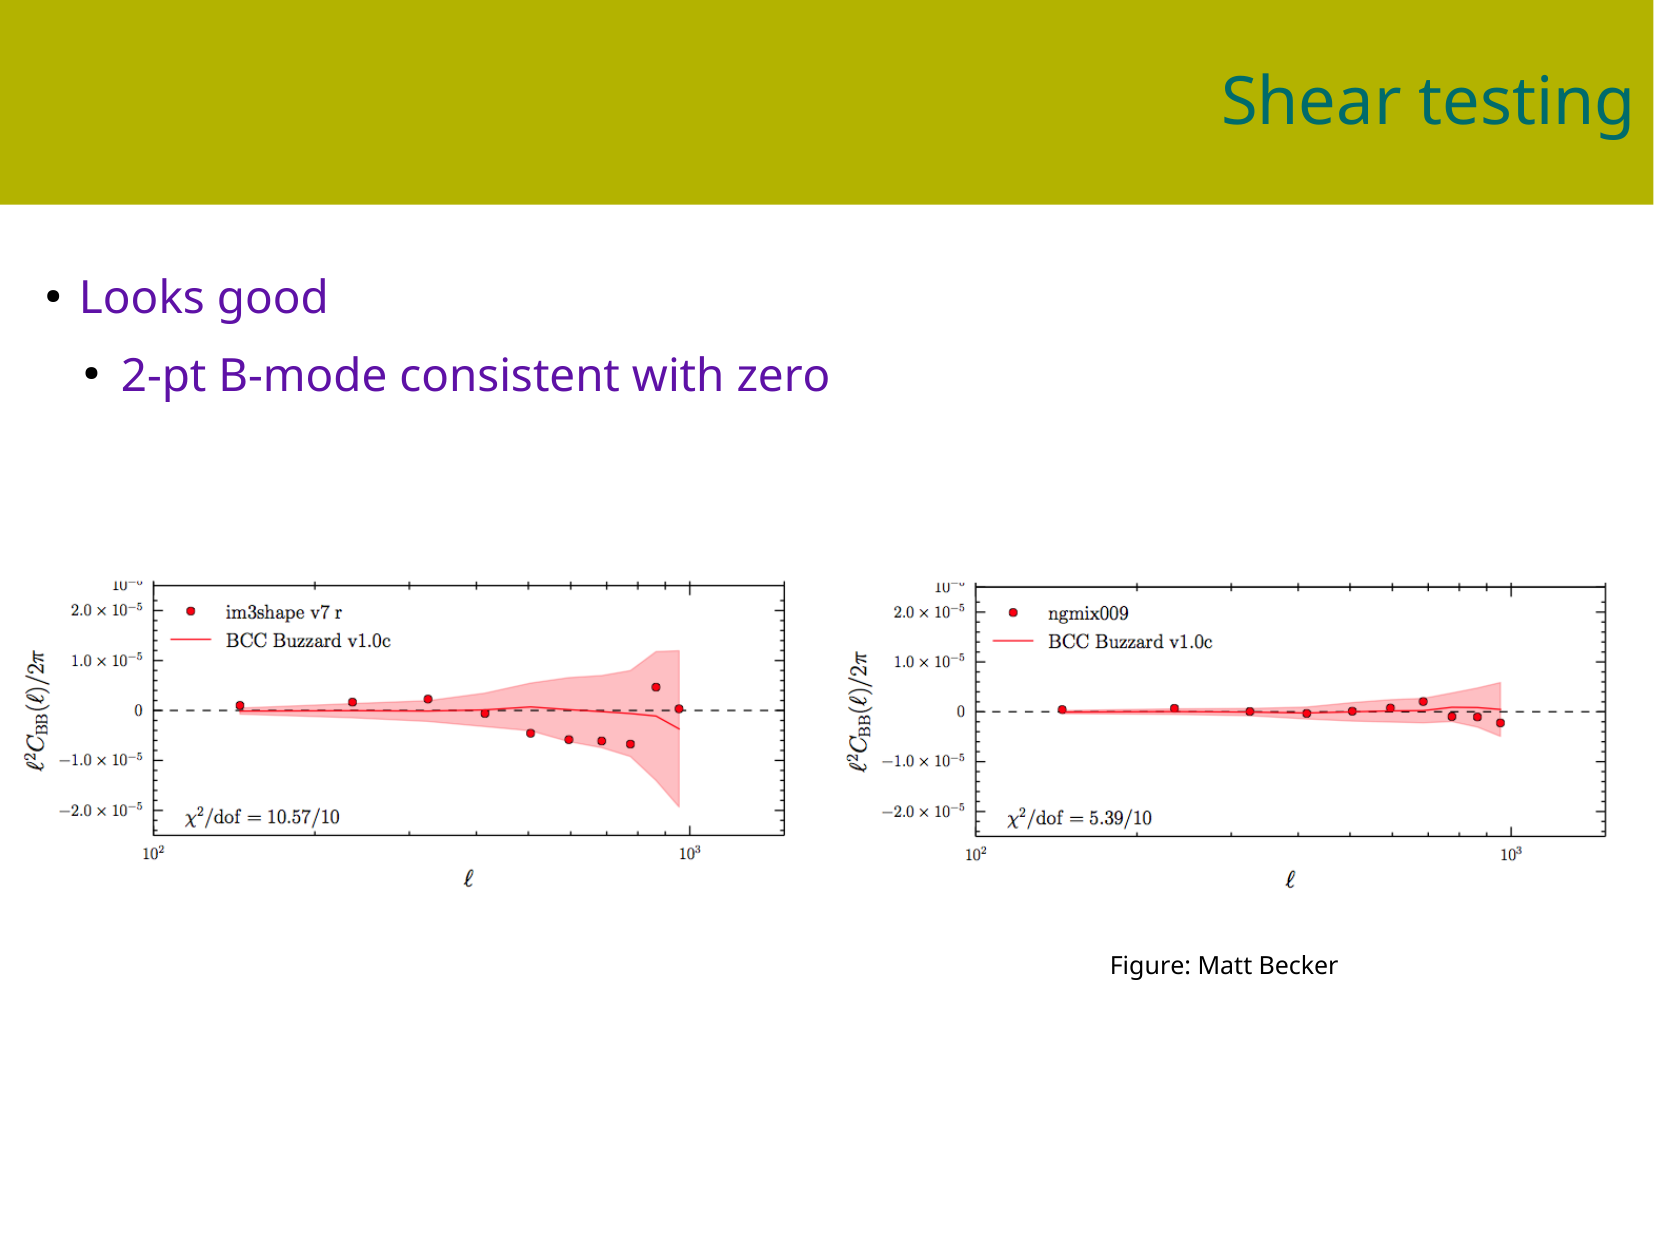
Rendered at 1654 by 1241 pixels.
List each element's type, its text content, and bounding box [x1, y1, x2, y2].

list Looks good 2-pt B-mode consistent with zero [45, 270, 1640, 549]
title Shear testing [0, 0, 1654, 205]
list Looks good 2-pt B-mode consistent with zero [45, 894, 1640, 1089]
picture [0, 549, 1651, 894]
text_box Figure: Matt Becker [1095, 945, 1416, 988]
